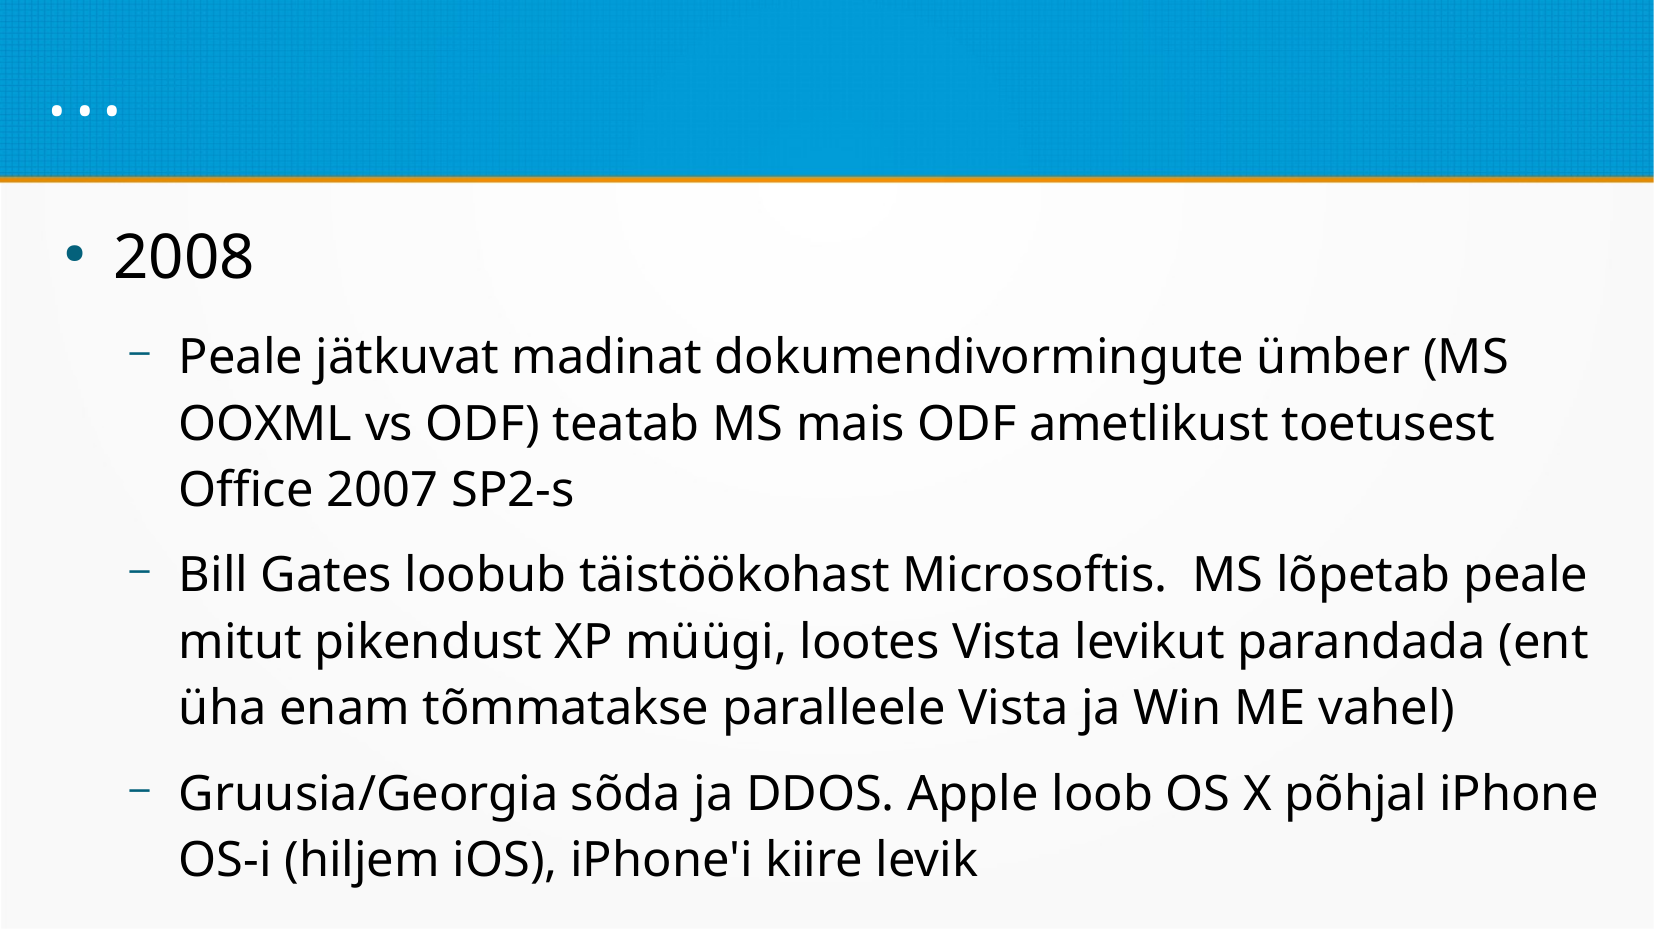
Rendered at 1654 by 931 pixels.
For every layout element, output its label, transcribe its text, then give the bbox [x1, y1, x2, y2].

picture [0, 175, 1654, 931]
list 2008 Peale jätkuvat madinat dokumendivormingute ümber (MS OOXML vs ODF) teatab MS mais ODF ametlikust toetusest Office 2007 SP2-s Bill Gates loobub täistöökohast Microsoftis. MS lõpetab peale mitut pikendust XP müügi, lootes Vista levikut parandada (ent üha enam tõmmatakse paralleele Vista ja Win ME vahel) Gruusia/Georgia sõda ja DDOS. Apple loob OS X põhjal iPhone OS-i (hiljem iOS), iPhone'i kiire levik [47, 212, 1607, 902]
title ... [43, 0, 1619, 149]
